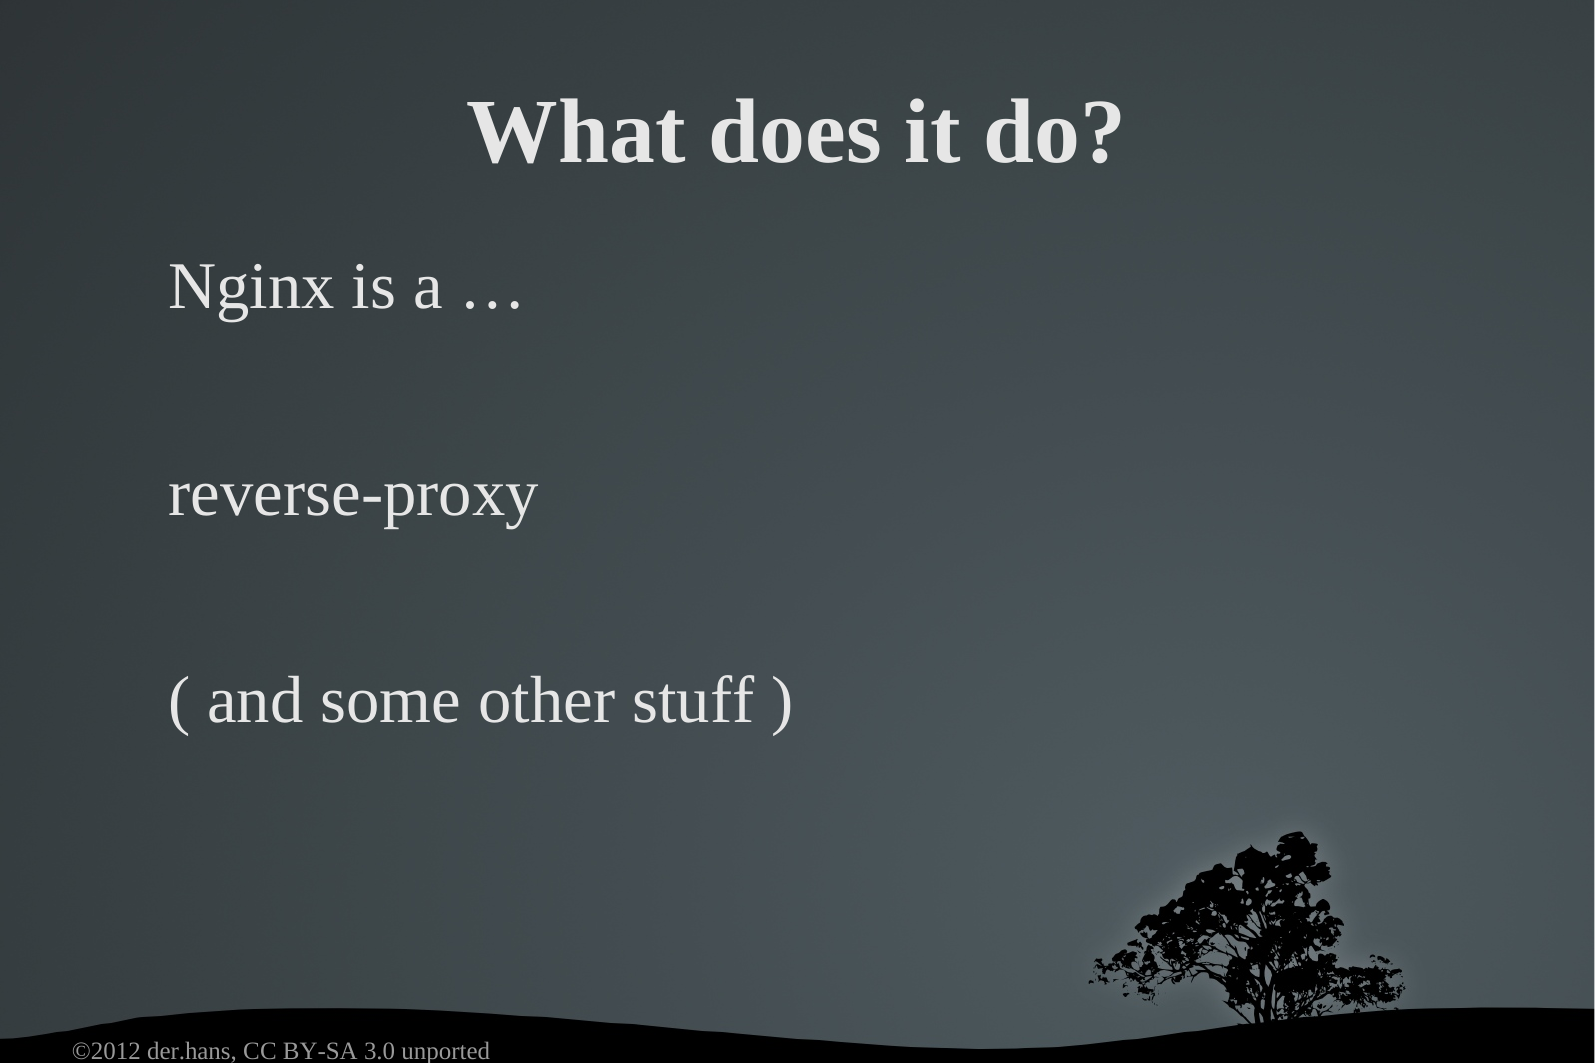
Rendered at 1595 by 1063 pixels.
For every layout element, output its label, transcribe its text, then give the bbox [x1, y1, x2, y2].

title What does it do? [79, 49, 1515, 213]
picture [0, 0, 1595, 1063]
picture [430, 1049, 435, 1058]
list Nginx is a … reverse-proxy ( and some other stuff ) [79, 248, 1515, 992]
